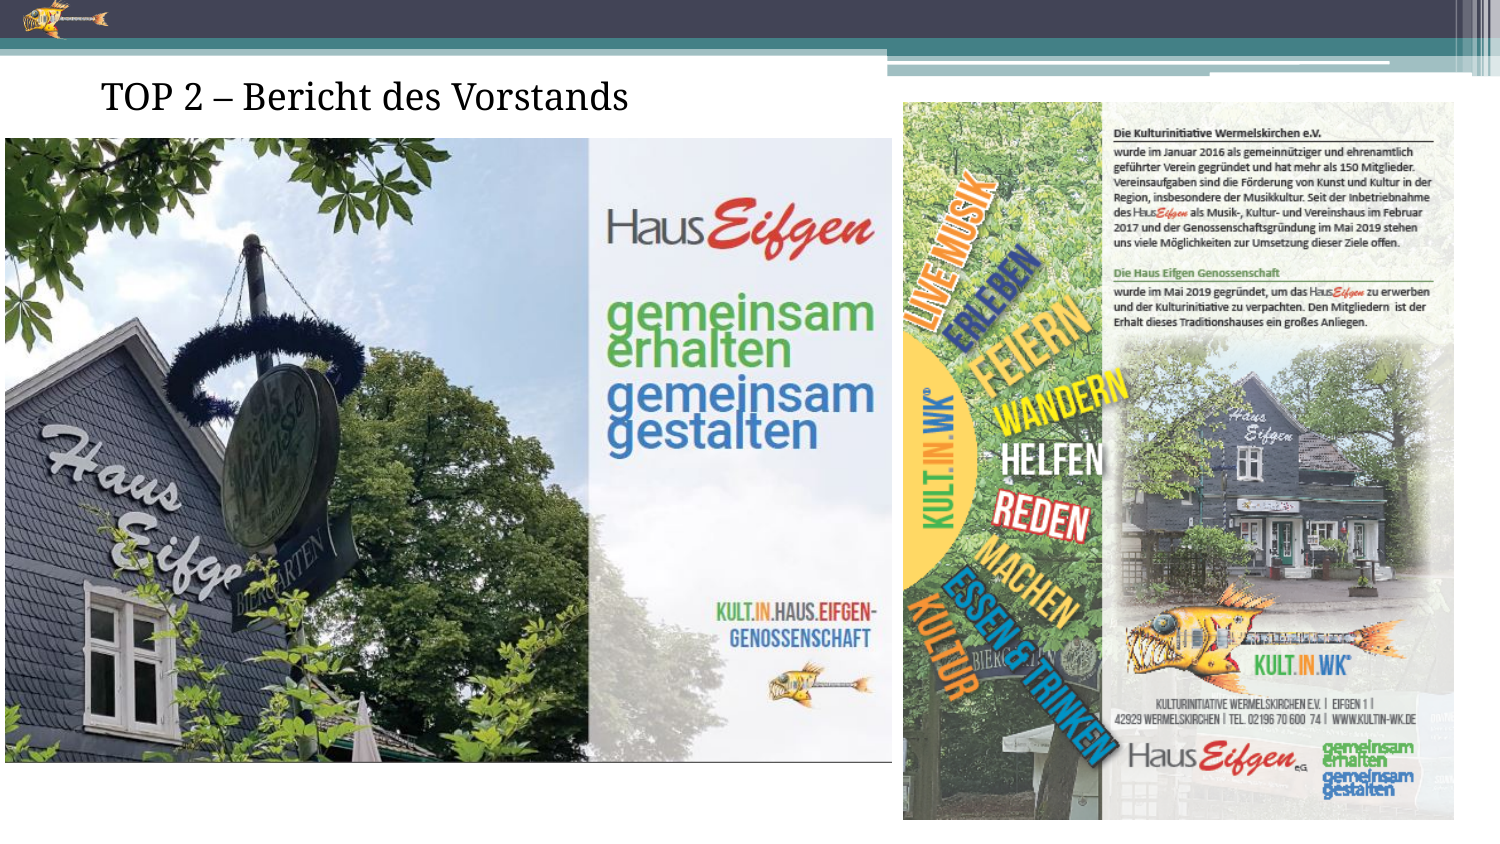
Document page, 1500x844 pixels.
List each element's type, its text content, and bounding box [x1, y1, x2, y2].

text_box TOP 2 – Bericht des Vorstands [86, 65, 645, 125]
picture [5, 138, 892, 763]
chart [903, 102, 1454, 820]
